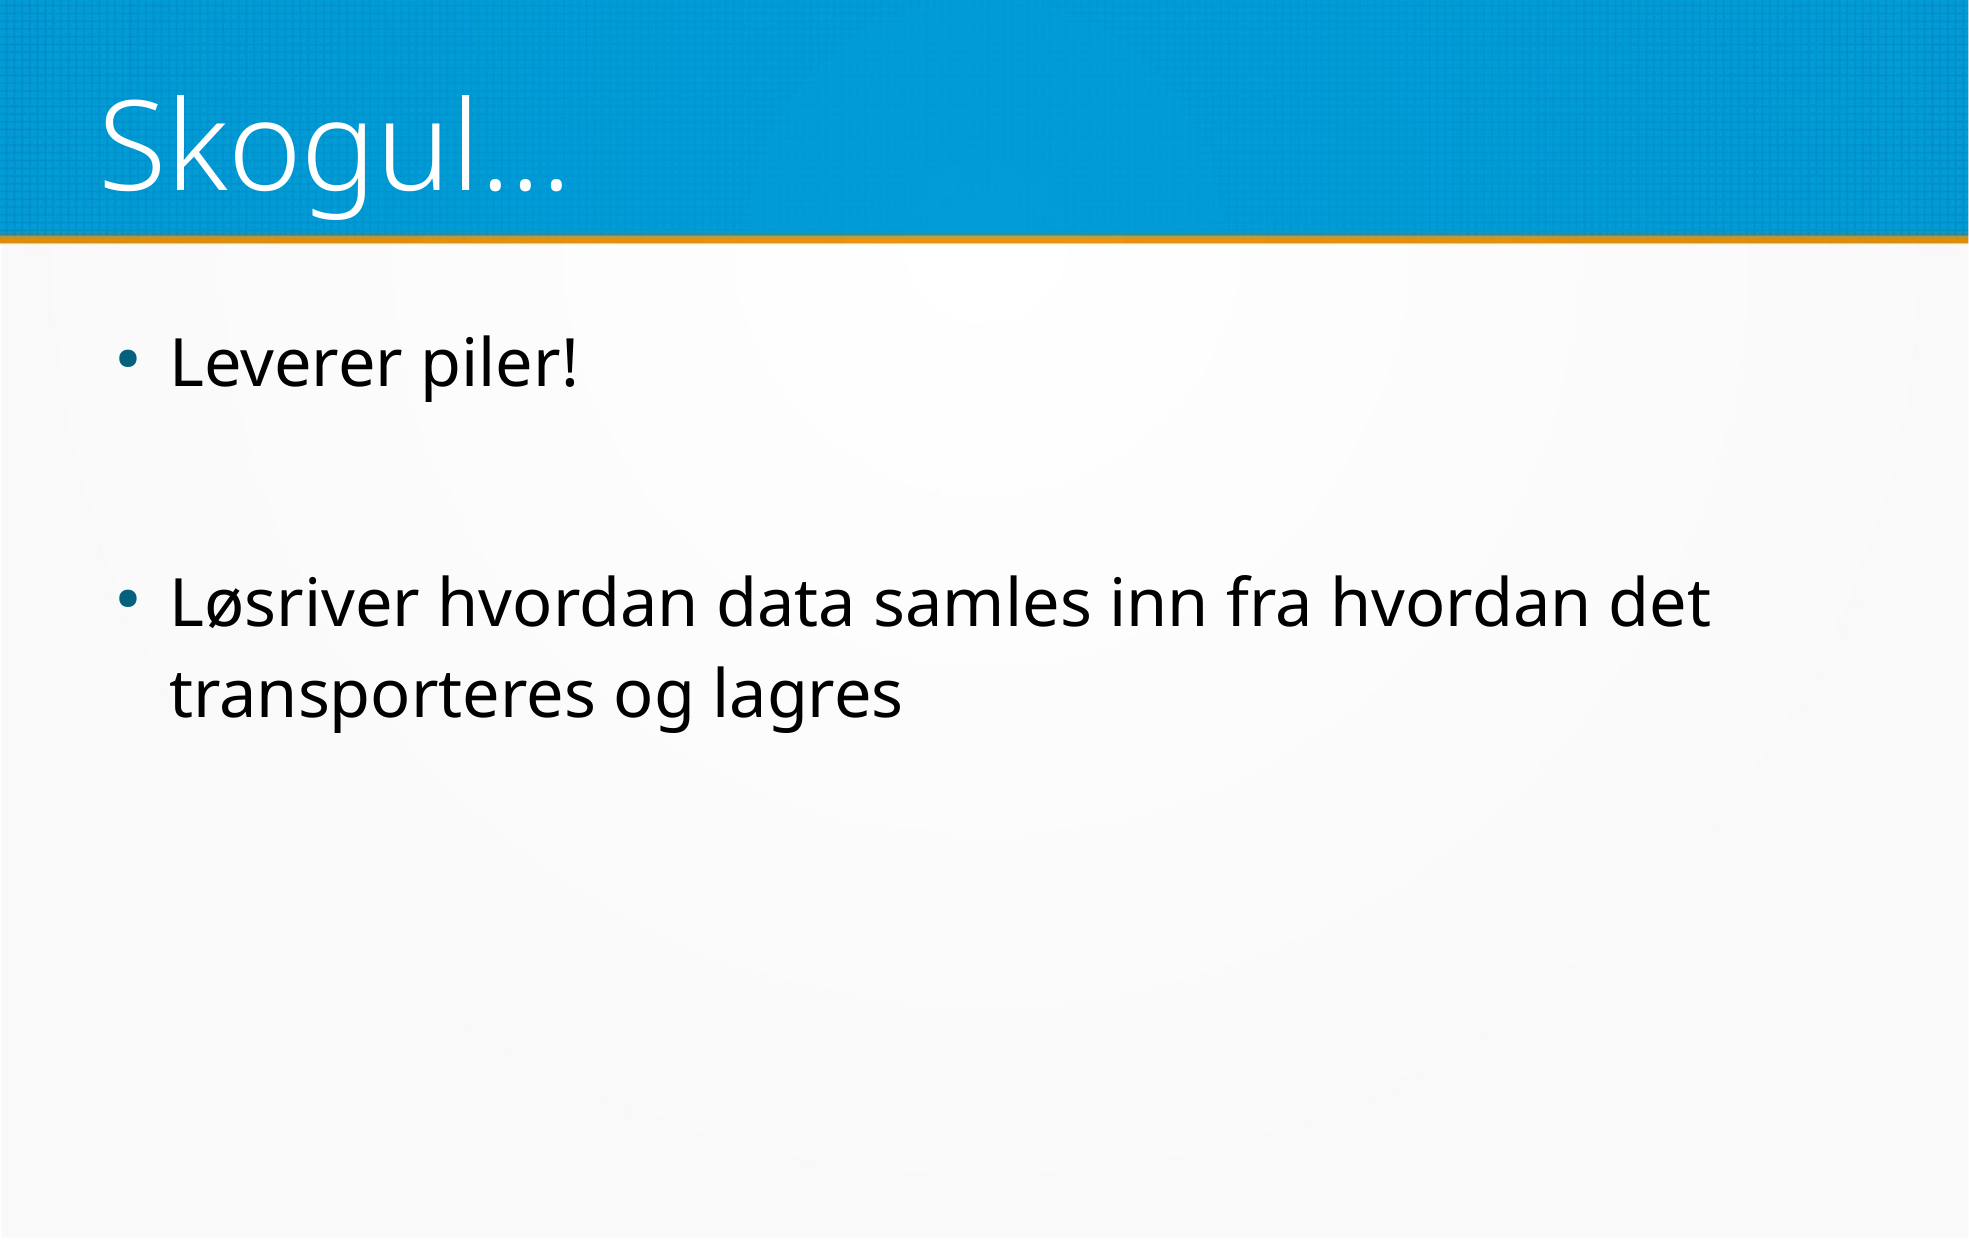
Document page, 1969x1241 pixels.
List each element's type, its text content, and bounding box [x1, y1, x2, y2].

picture [0, 233, 1969, 1241]
title Skogul... [98, 19, 1870, 227]
list Leverer piler! Løsriver hvordan data samles inn fra hvordan det transporteres og lagres [98, 315, 1861, 1081]
